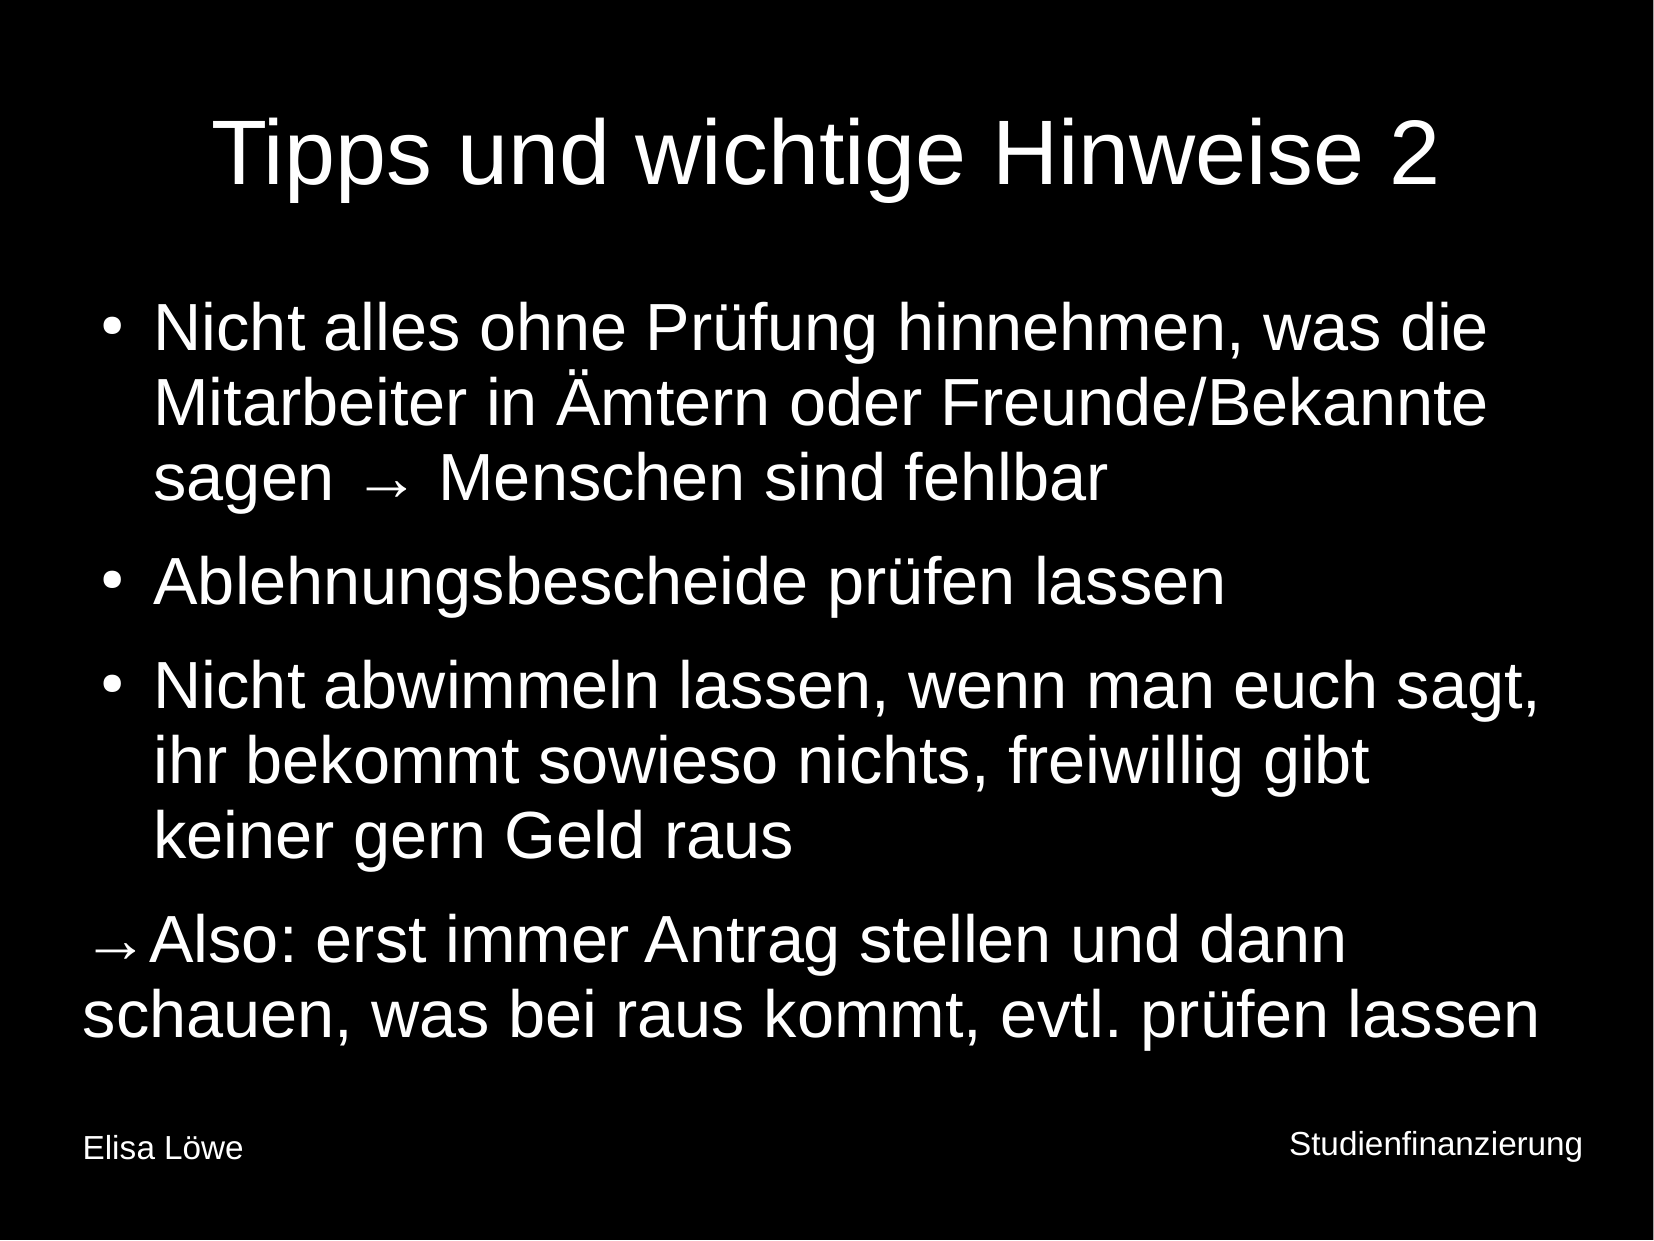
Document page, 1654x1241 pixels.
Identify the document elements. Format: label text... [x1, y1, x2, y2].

title Tipps und wichtige Hinweise 2 [82, 49, 1571, 257]
list Nicht alles ohne Prüfung hinnehmen, was die Mitarbeiter in Ämtern oder Freunde/Bekannte sagen → Menschen sind fehlbar Ablehnungsbescheide prüfen lassen Nicht abwimmeln lassen, wenn man euch sagt, ihr bekommt sowieso nichts, freiwillig gibt keiner gern Geld raus →Also: erst immer Antrag stellen und dann schauen, was bei raus kommt, evtl. prüfen lassen [82, 290, 1571, 1109]
